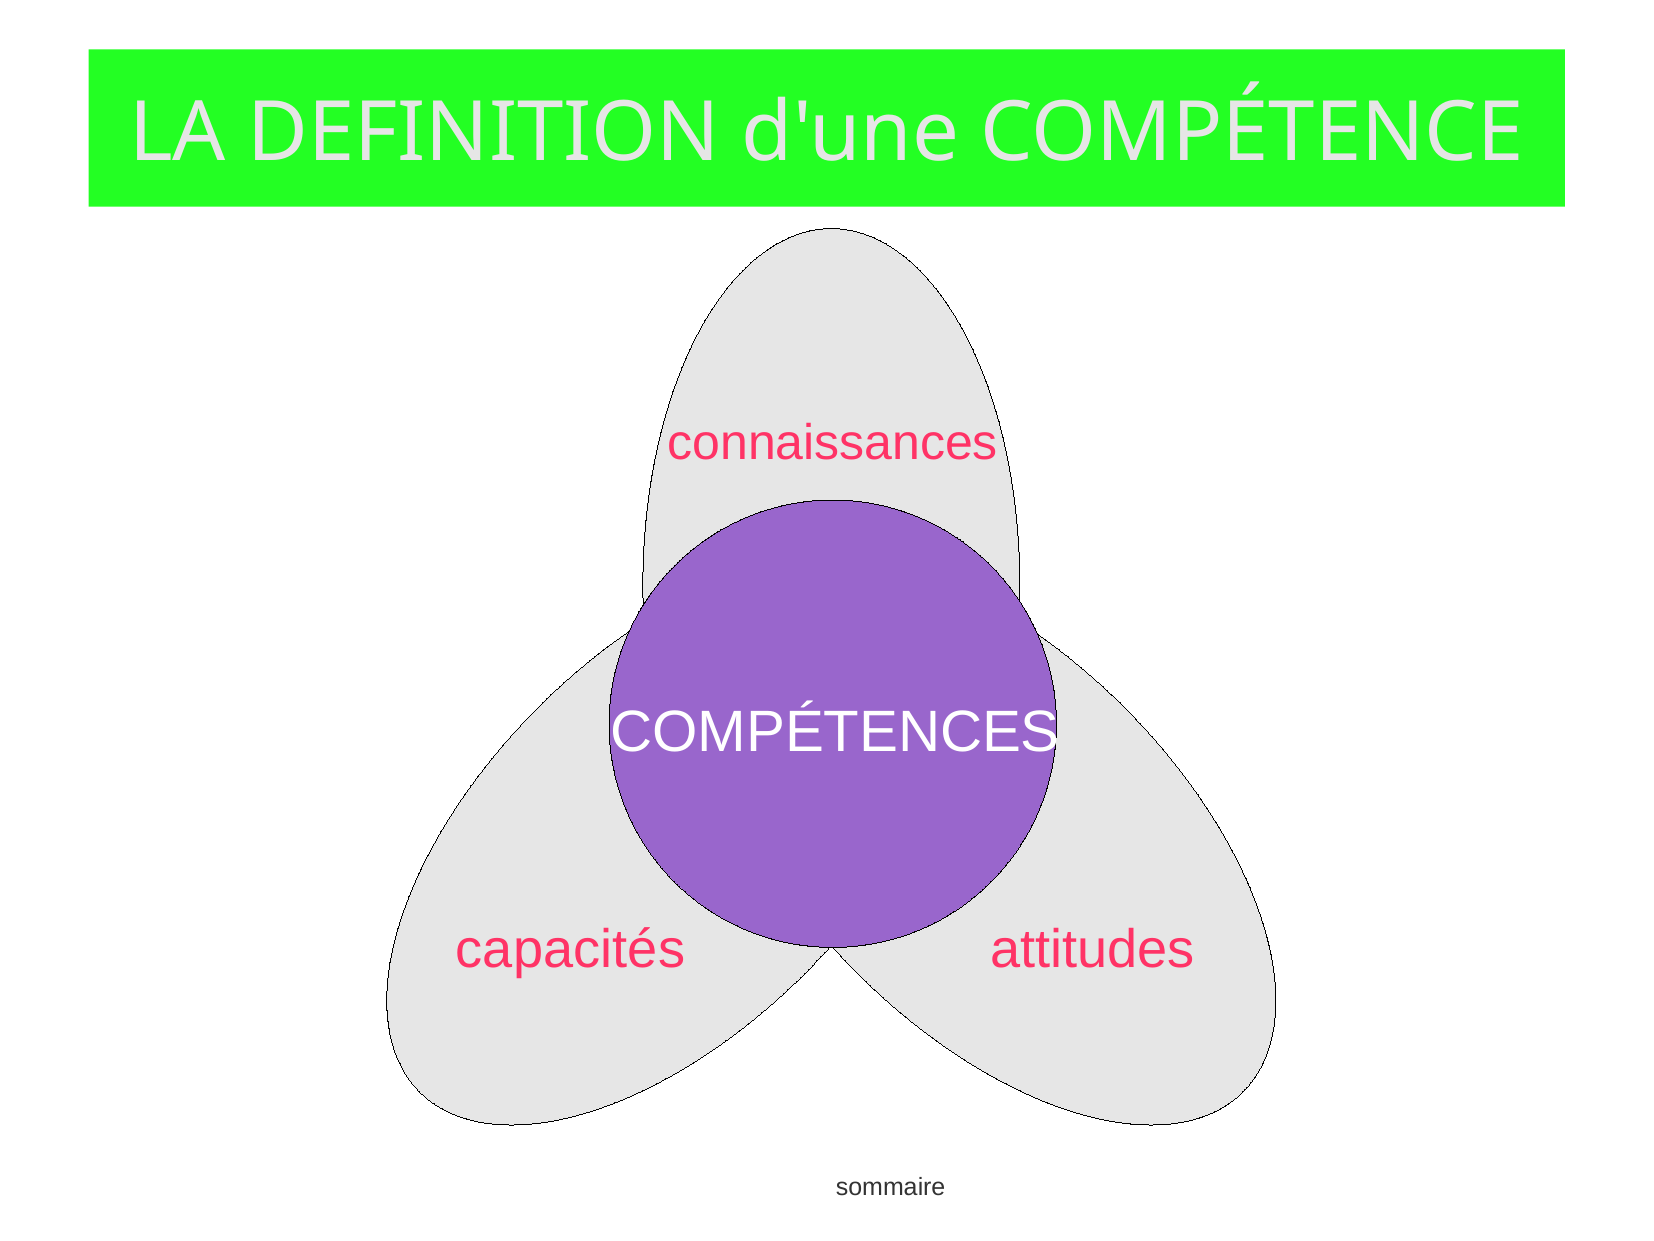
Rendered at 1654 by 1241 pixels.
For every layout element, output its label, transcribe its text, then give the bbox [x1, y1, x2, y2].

text_box [668, 228, 995, 407]
text_box [386, 481, 1276, 1126]
text_box capacités [411, 910, 731, 993]
title LA DEFINITION d'une COMPÉTENCE [88, 49, 1565, 207]
text_box sommaire [739, 1165, 1042, 1209]
text_box COMPÉTENCES [596, 691, 1089, 788]
text_box connaissances [609, 407, 1057, 481]
text_box attitudes [954, 910, 1232, 993]
